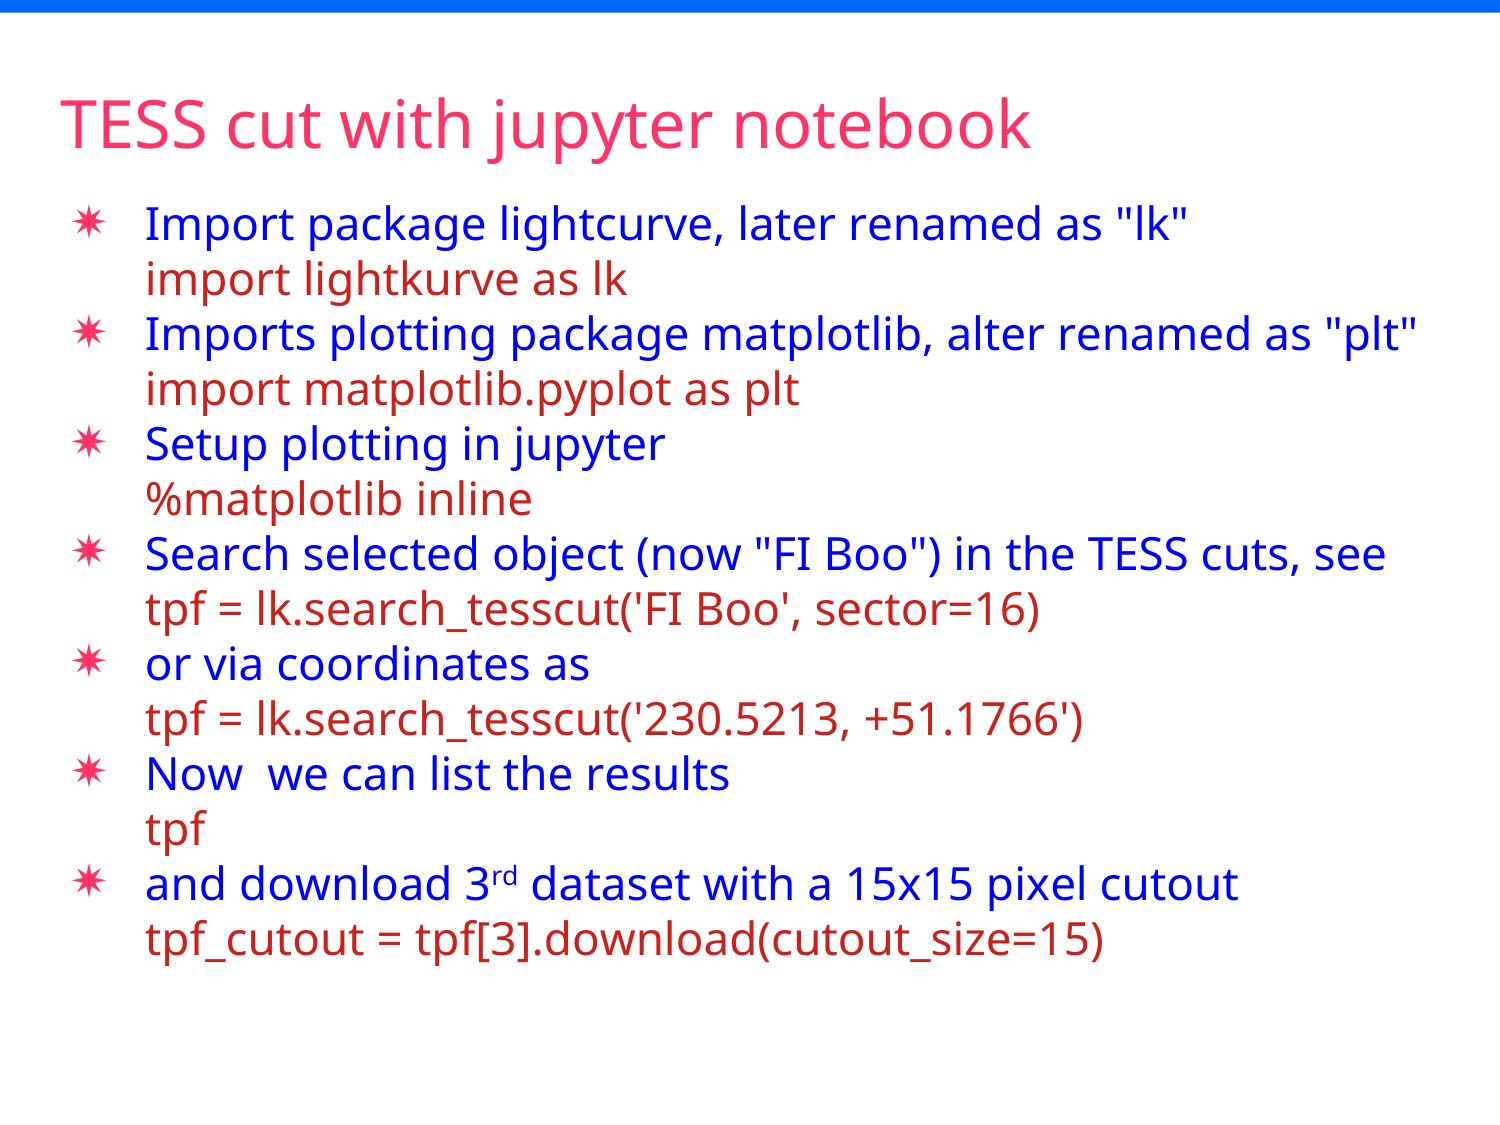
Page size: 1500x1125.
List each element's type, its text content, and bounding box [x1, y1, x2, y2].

text_box Import package lightcurve, later renamed as "lk" import lightkurve as lk Imports plotting package matplotlib, alter renamed as "plt" import matplotlib.pyplot as plt Setup plotting in jupyter %matplotlib inline Search selected object (now "FI Boo") in the TESS cuts, see tpf = lk.search_tesscut('FI Boo', sector=16) or via coordinates as tpf = lk.search_tesscut('230.5213, +51.1766') Now we can list the results tpf and download 3rd dataset with a 15x15 pixel cutout tpf_cutout = tpf[3].download(cutout_size=15) [55, 187, 1500, 1088]
text_box TESS cut with jupyter notebook [45, 75, 1426, 250]
